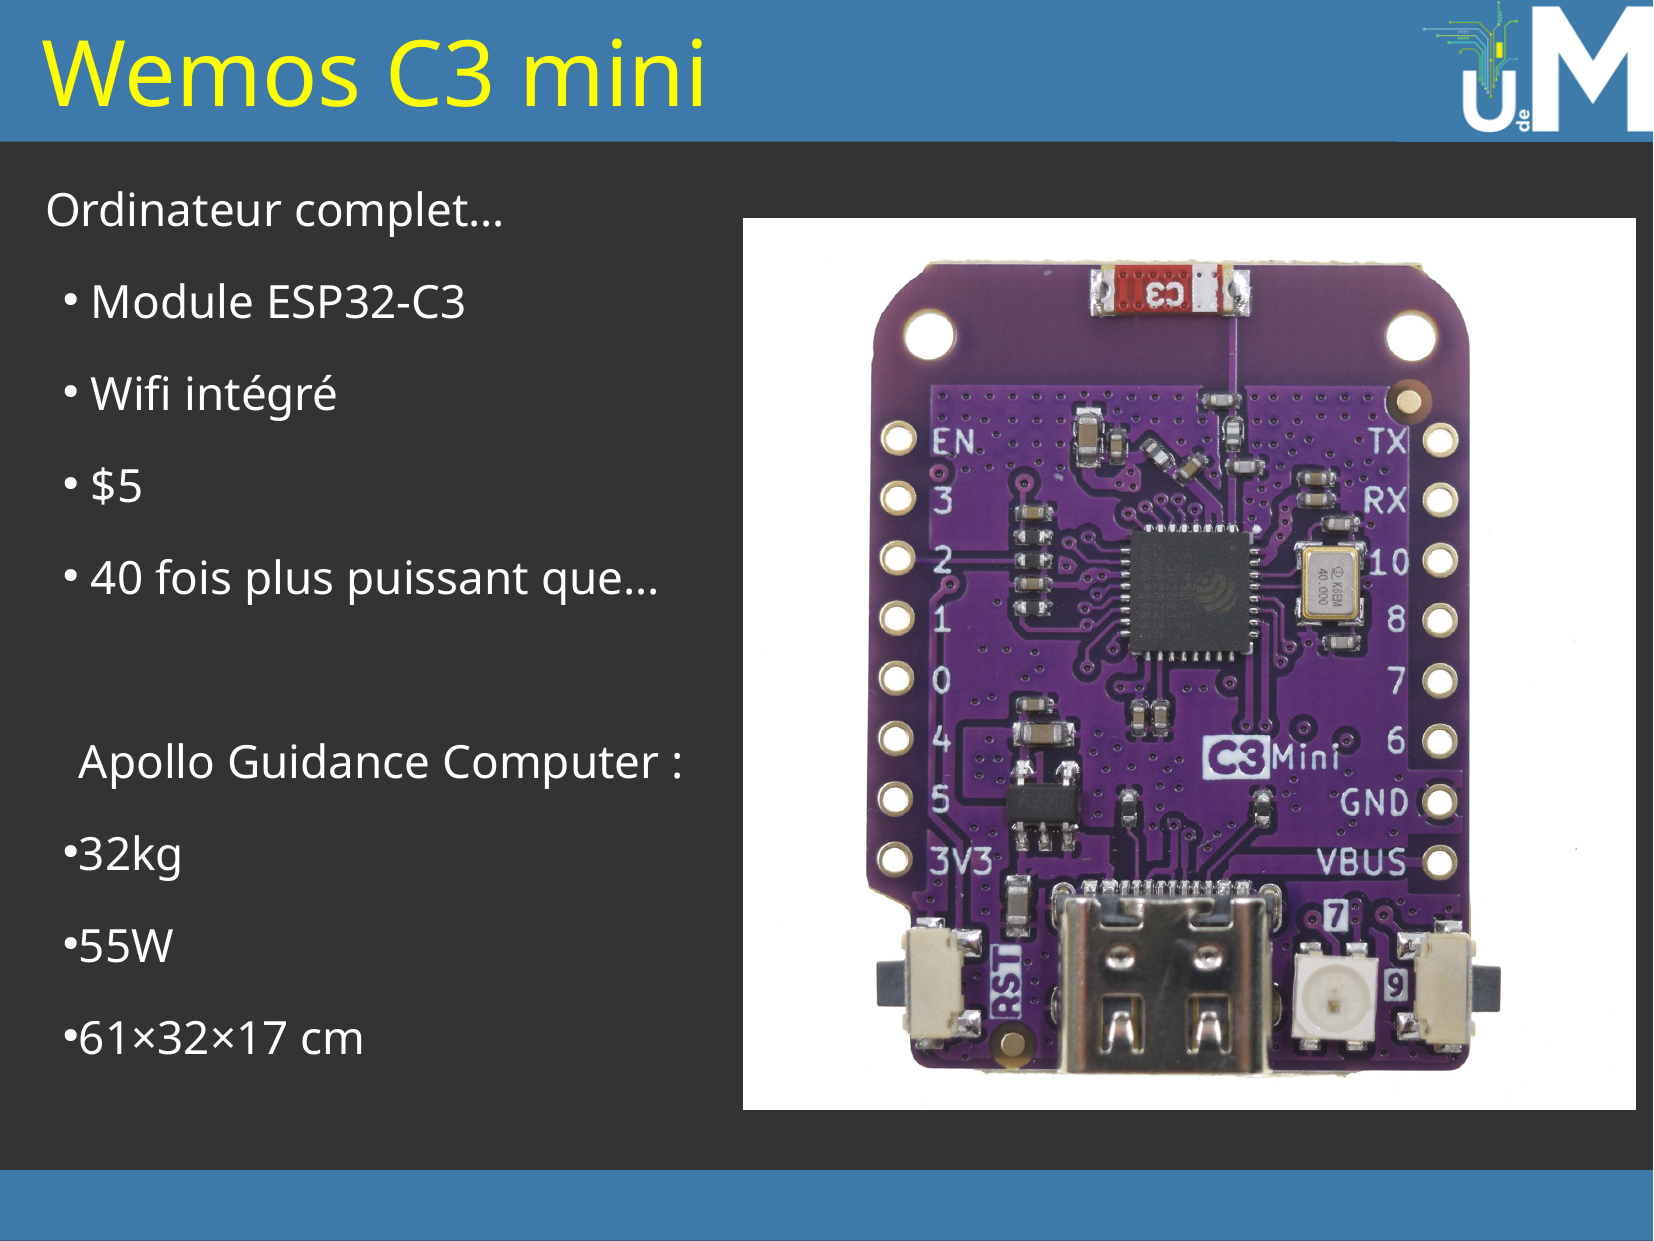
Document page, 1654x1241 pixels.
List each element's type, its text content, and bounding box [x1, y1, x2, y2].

title Wemos C3 mini [41, 9, 1411, 133]
list Ordinateur complet… Module ESP32-C3 Wifi intégré $5 40 fois plus puissant que... Apollo Guidance Computer : 32kg 55W 61×32×17 cm www.wemos.cc [45, 177, 1606, 1141]
picture [1397, 0, 1654, 142]
picture [743, 218, 1636, 1111]
